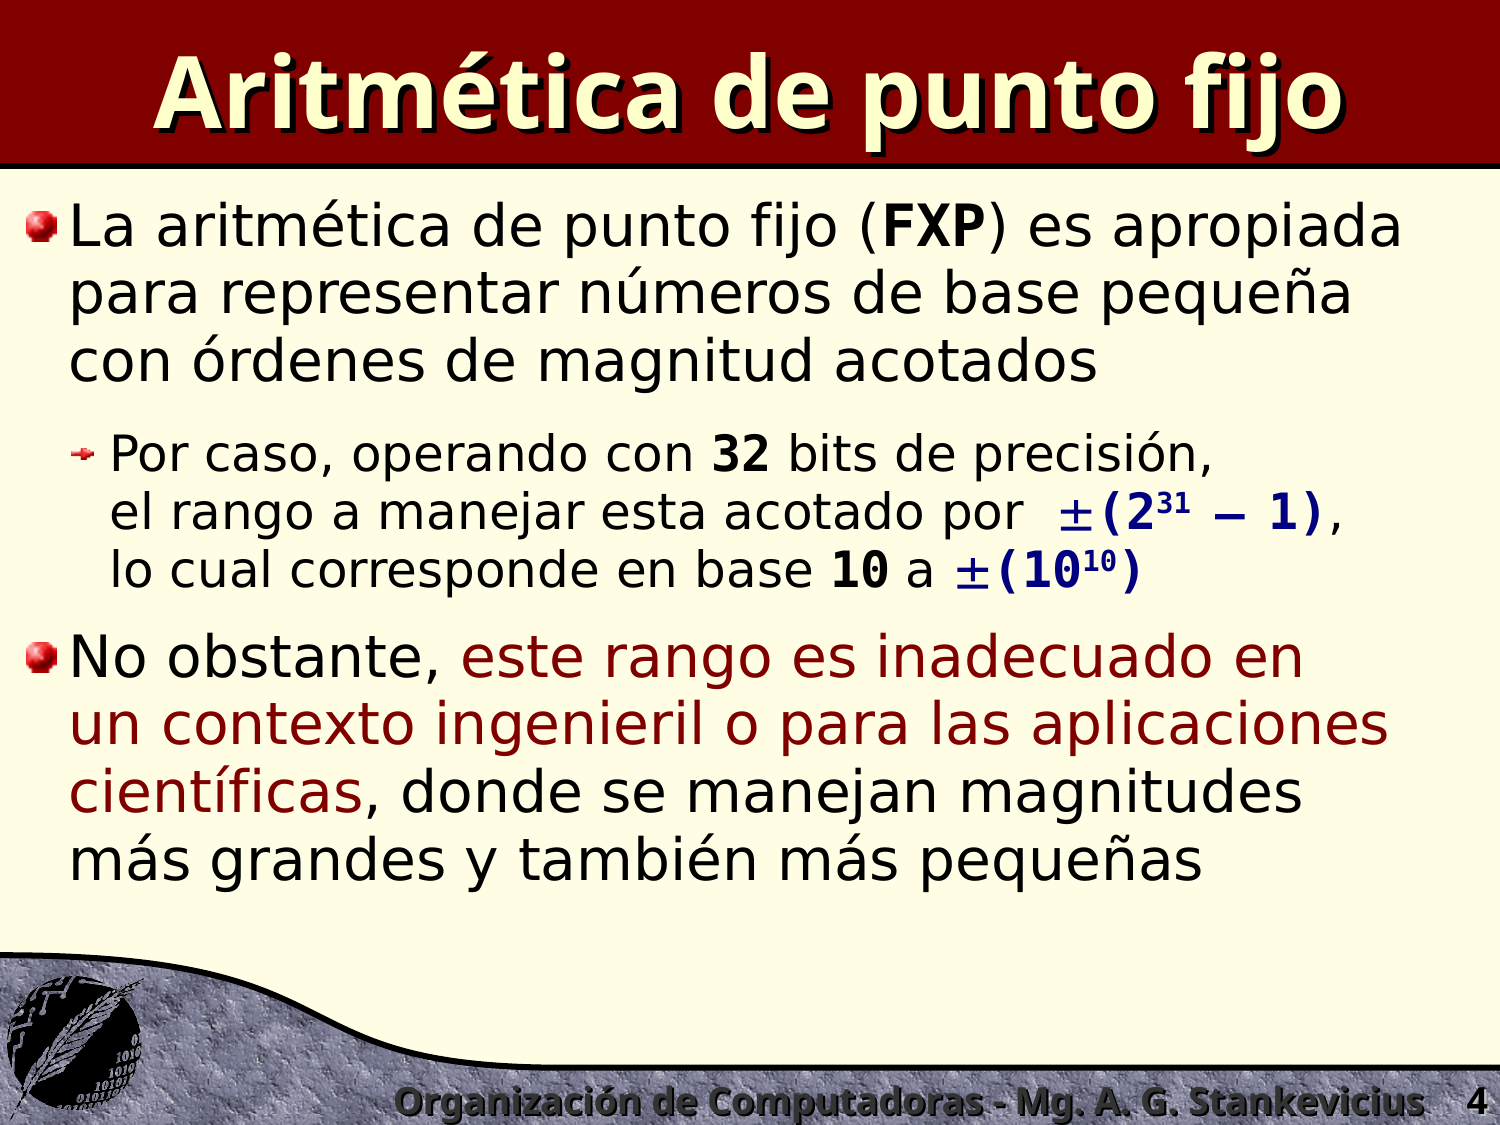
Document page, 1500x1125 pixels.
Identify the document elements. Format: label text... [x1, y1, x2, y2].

picture [802, 1100, 806, 1110]
picture [0, 959, 1500, 1125]
list La aritmética de punto fijo (FXP) es apropiada para representar números de base pequeña con órdenes de magnitud acotados Por caso, operando con 32 bits de precisión, el rango a manejar esta acotado por ±(231 – 1), lo cual corresponde en base 10 a ±(1010) No obstante, este rango es inadecuado en un contexto ingenieril o para las aplicaciones científicas, donde se manejan magnitudes más grandes y también más pequeñas [11, 192, 1486, 935]
title Aritmética de punto fijo [15, 5, 1485, 160]
picture [448, 1100, 455, 1110]
picture [1058, 1100, 1065, 1110]
